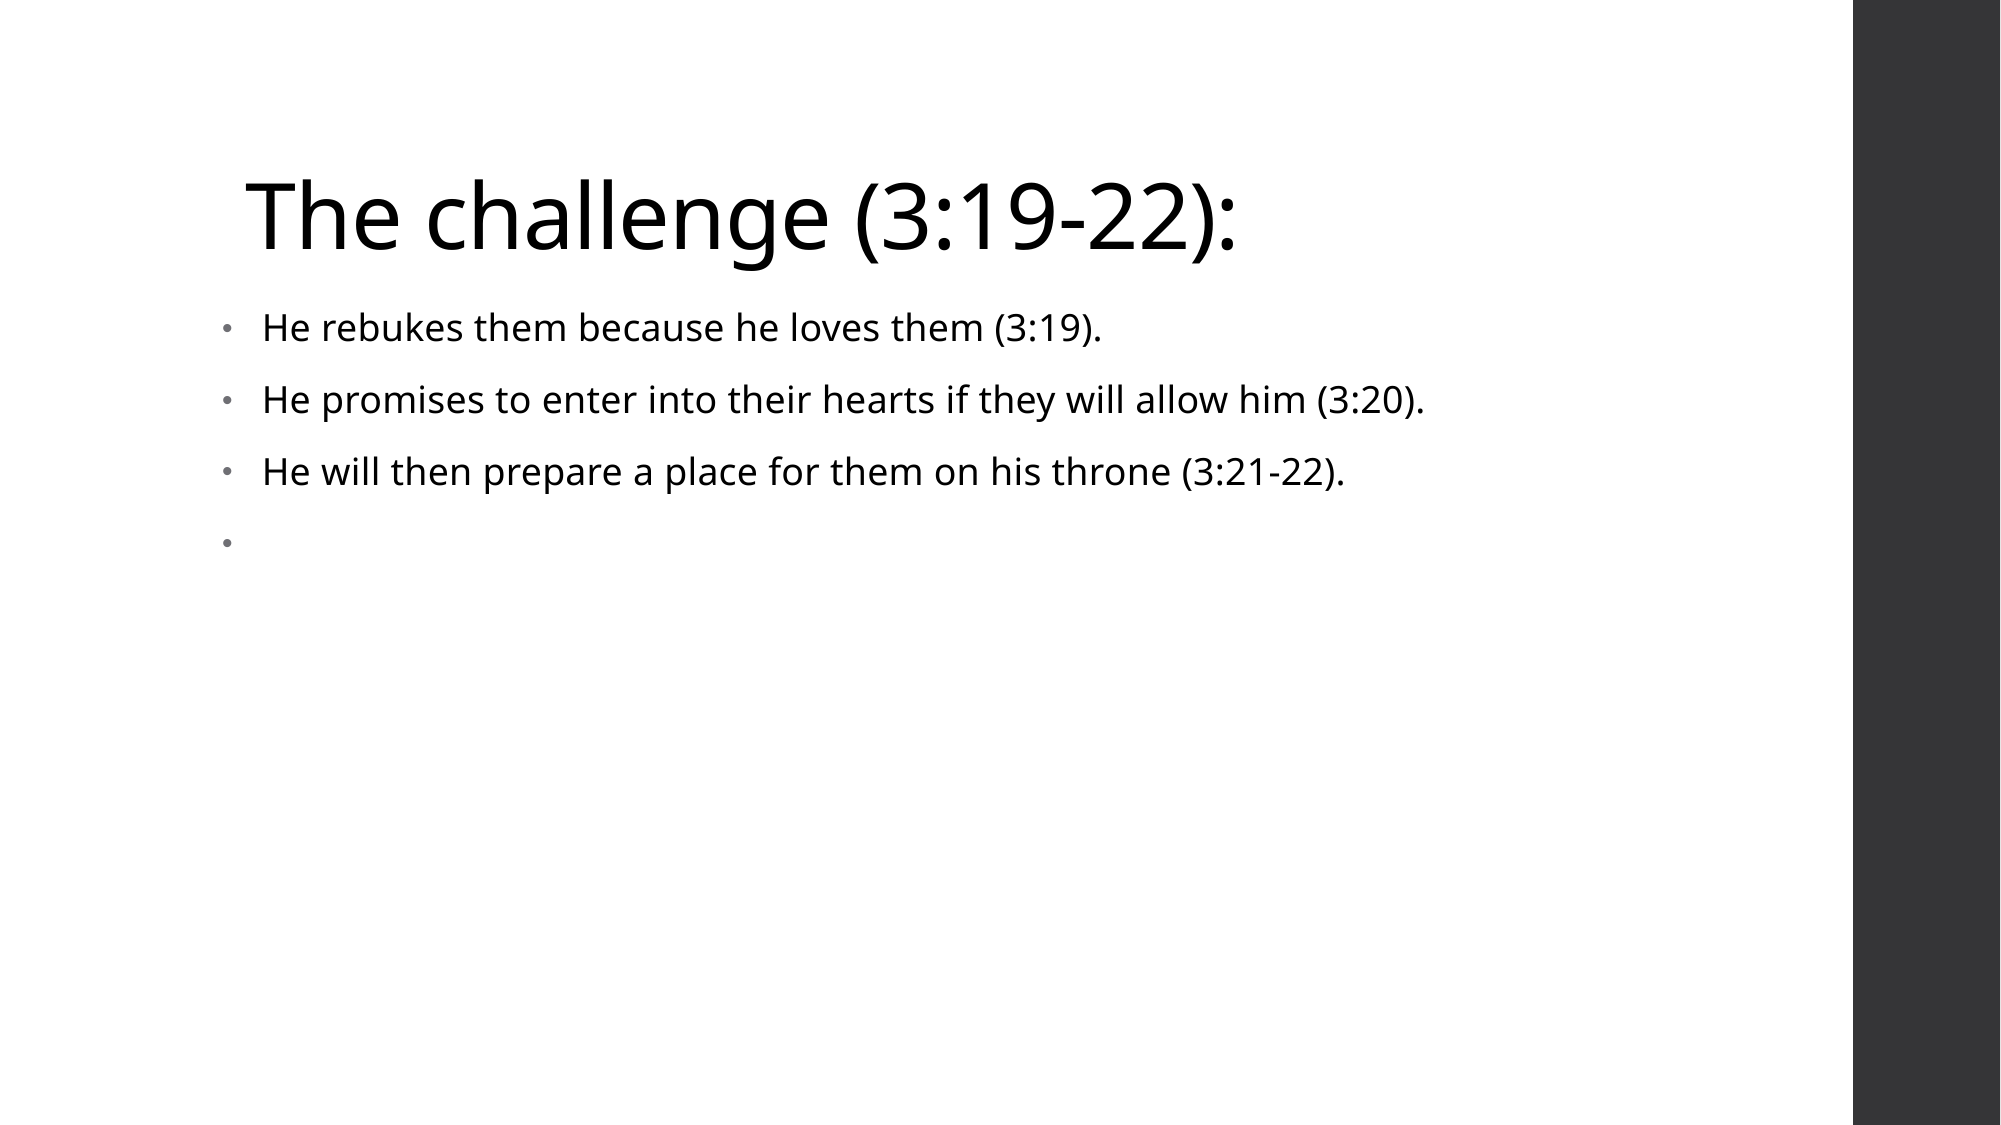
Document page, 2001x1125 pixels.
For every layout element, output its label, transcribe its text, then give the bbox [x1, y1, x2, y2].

list He rebukes them because he loves them (3:19). He promises to enter into their hearts if they will allow him (3:20). He will then prepare a place for them on his throne (3:21-22). [206, 299, 1617, 1014]
title The challenge (3:19-22): [206, 60, 1797, 278]
